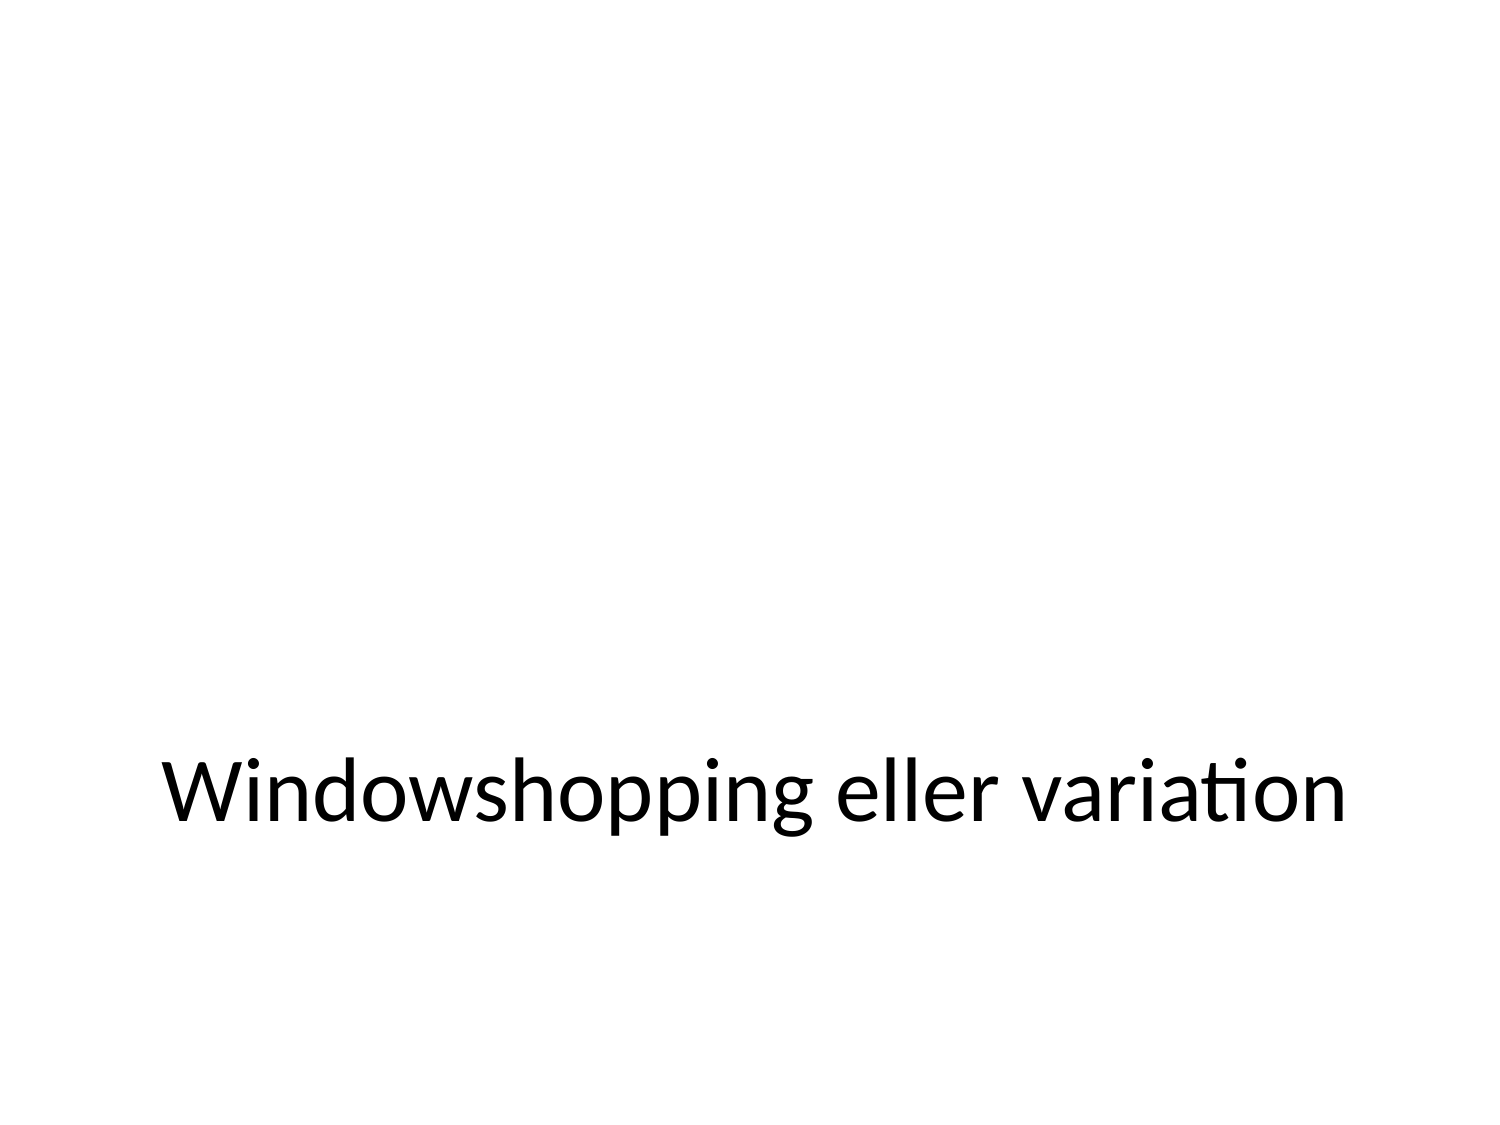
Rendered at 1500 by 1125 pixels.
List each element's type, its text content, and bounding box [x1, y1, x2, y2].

title Windowshopping eller variation [118, 722, 1394, 947]
